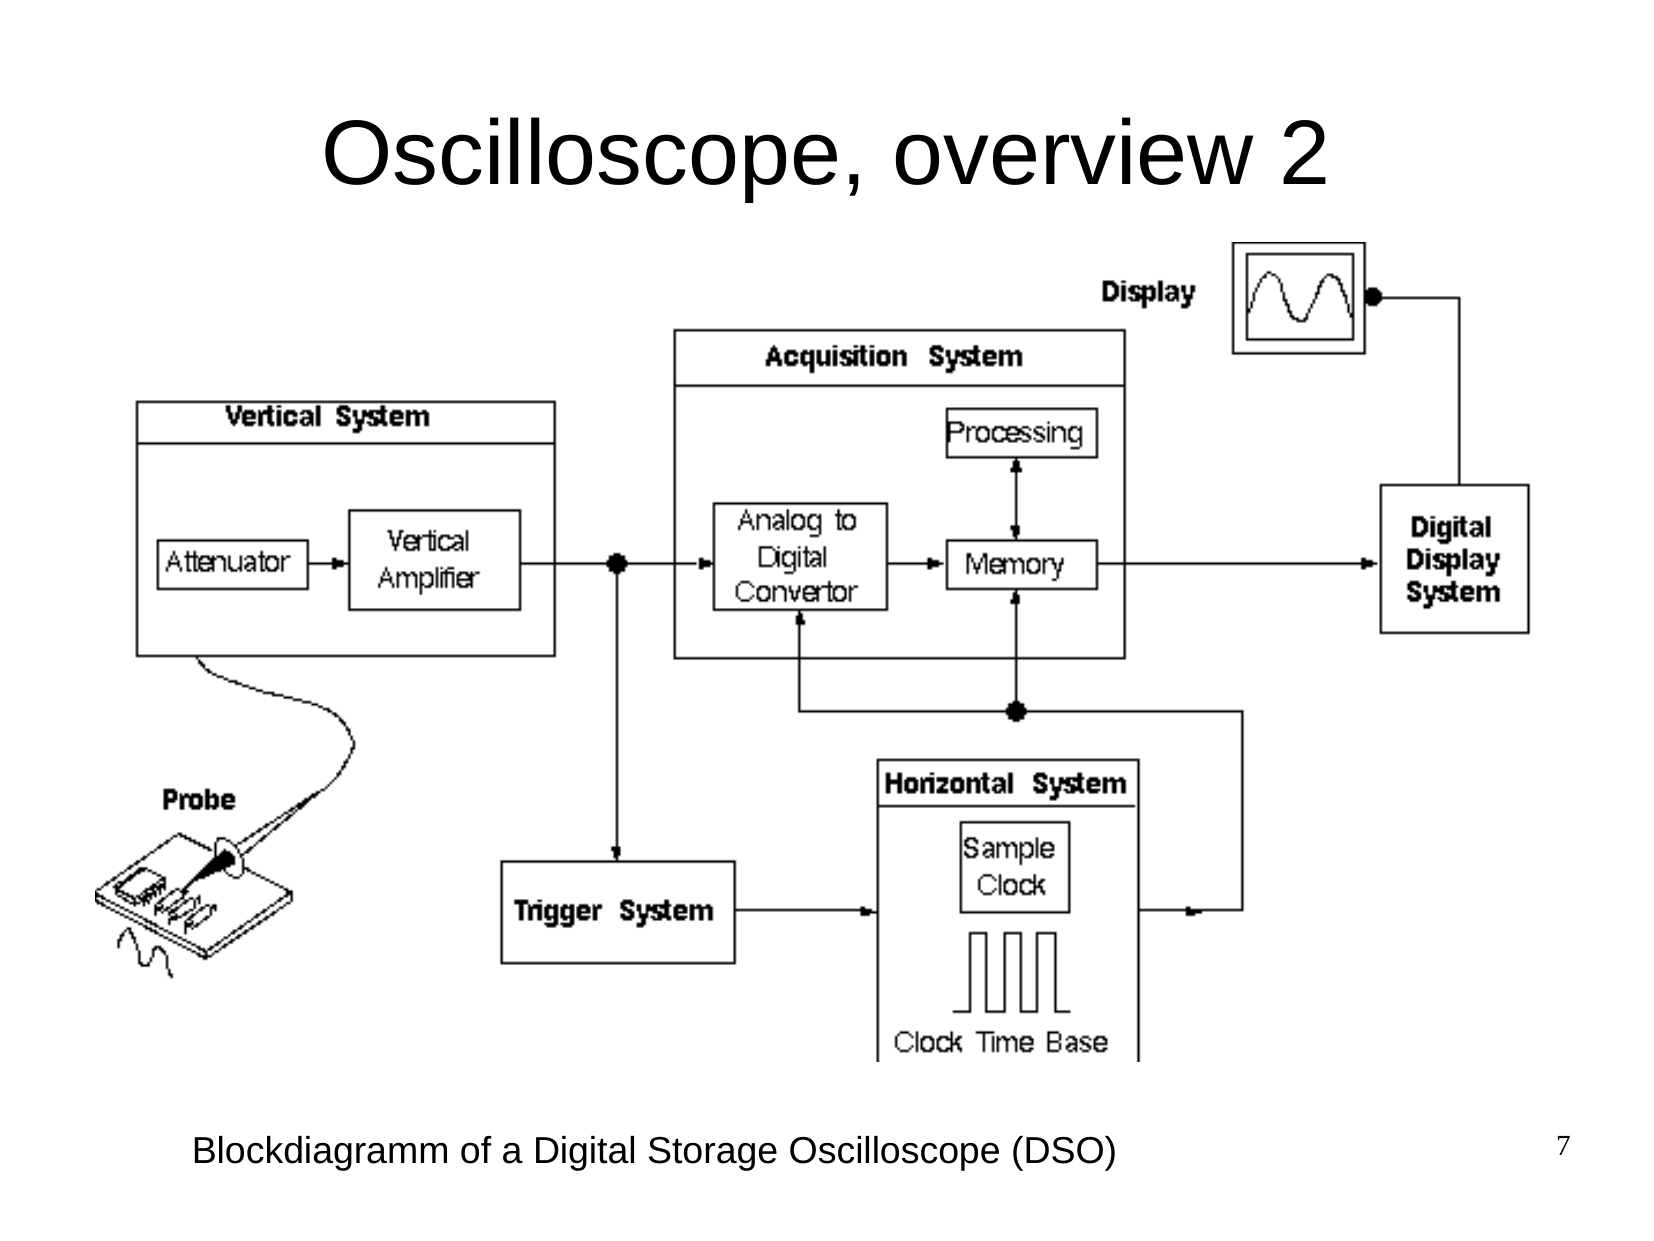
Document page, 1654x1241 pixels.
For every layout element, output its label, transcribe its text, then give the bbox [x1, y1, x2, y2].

picture [95, 242, 1558, 1062]
text_box Blockdiagramm of a Digital Storage Oscilloscope (DSO) [177, 1122, 1133, 1179]
title Oscilloscope, overview 2 [82, 49, 1571, 257]
